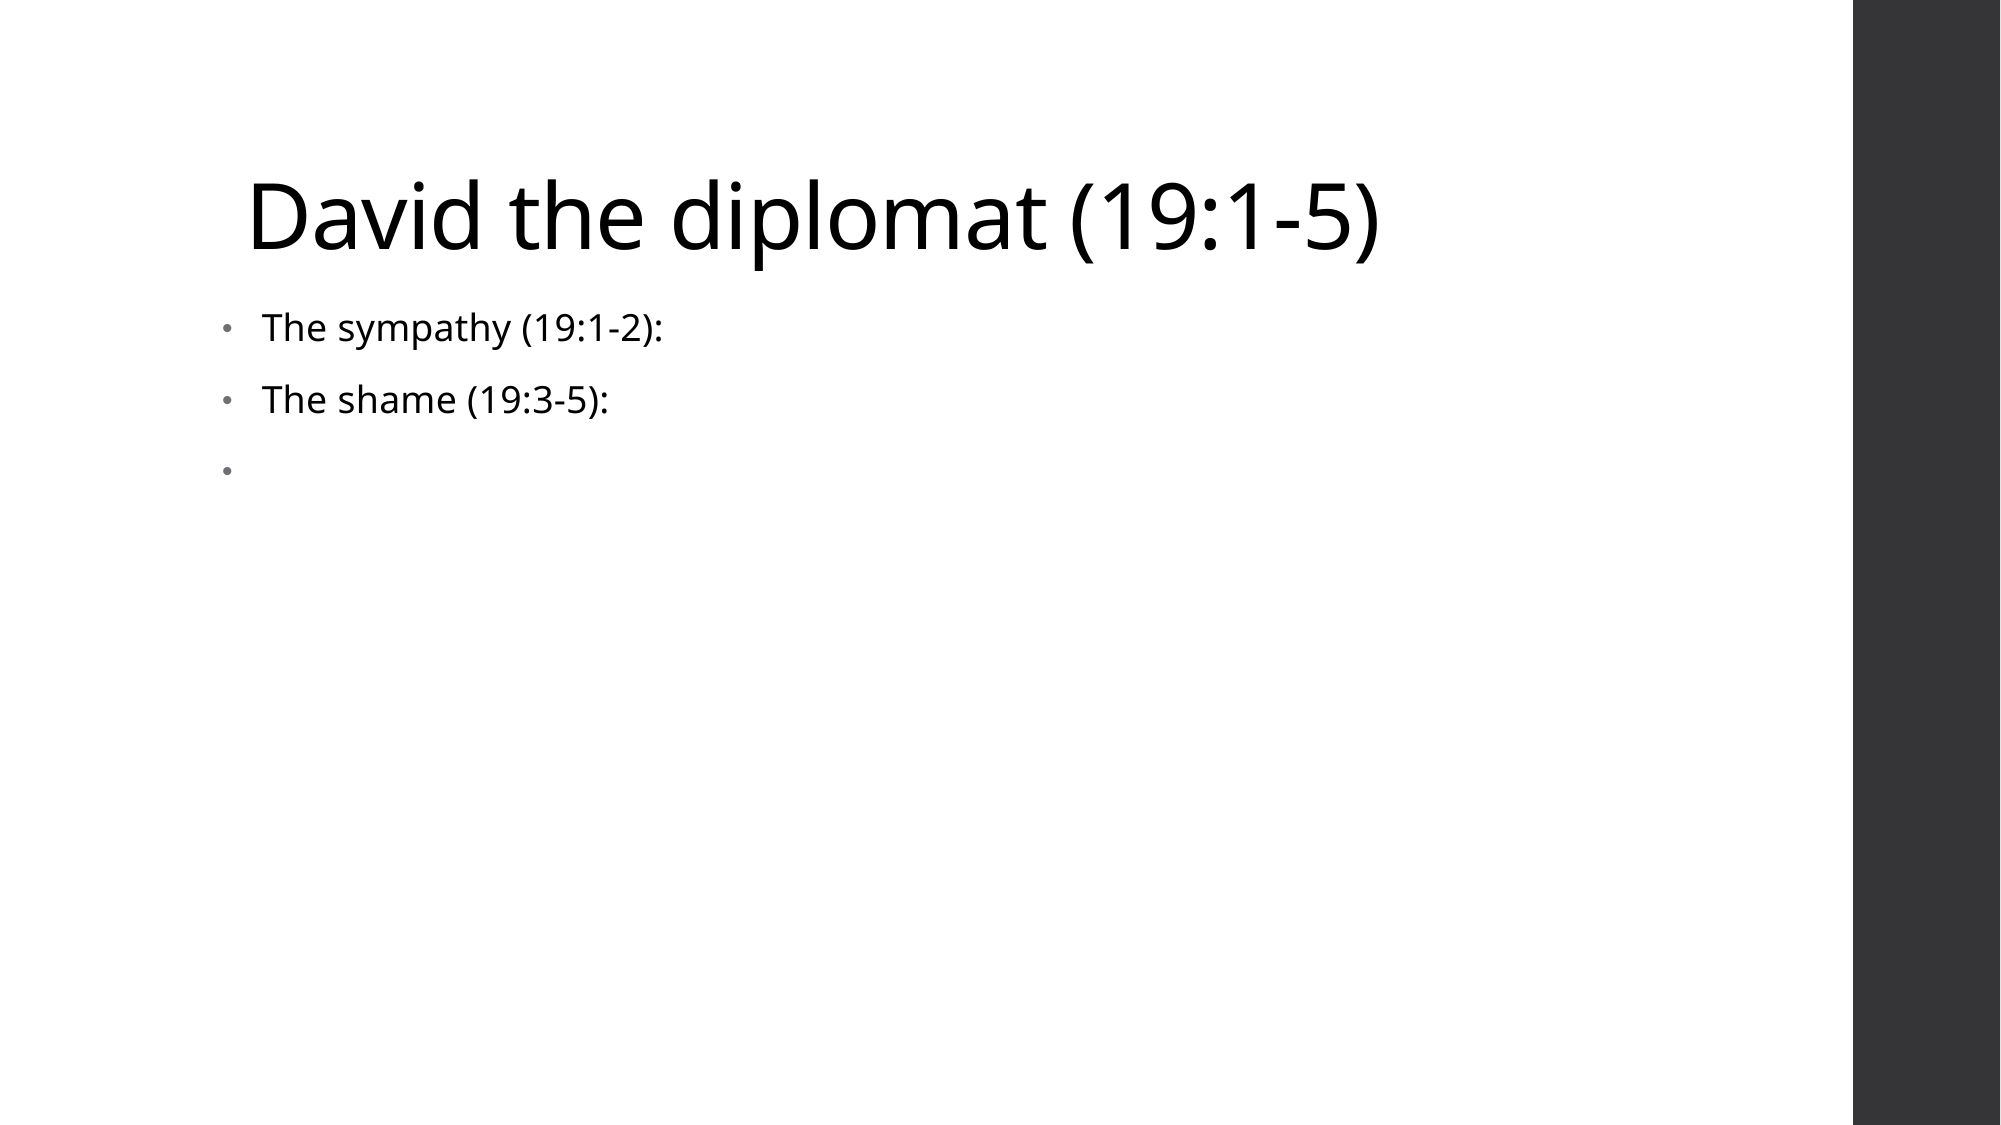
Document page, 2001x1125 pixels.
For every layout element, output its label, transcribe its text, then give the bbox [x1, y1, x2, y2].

list The sympathy (19:1-2): The shame (19:3-5): [206, 299, 1617, 1014]
title David the diplomat (19:1-5) [206, 60, 1797, 278]
